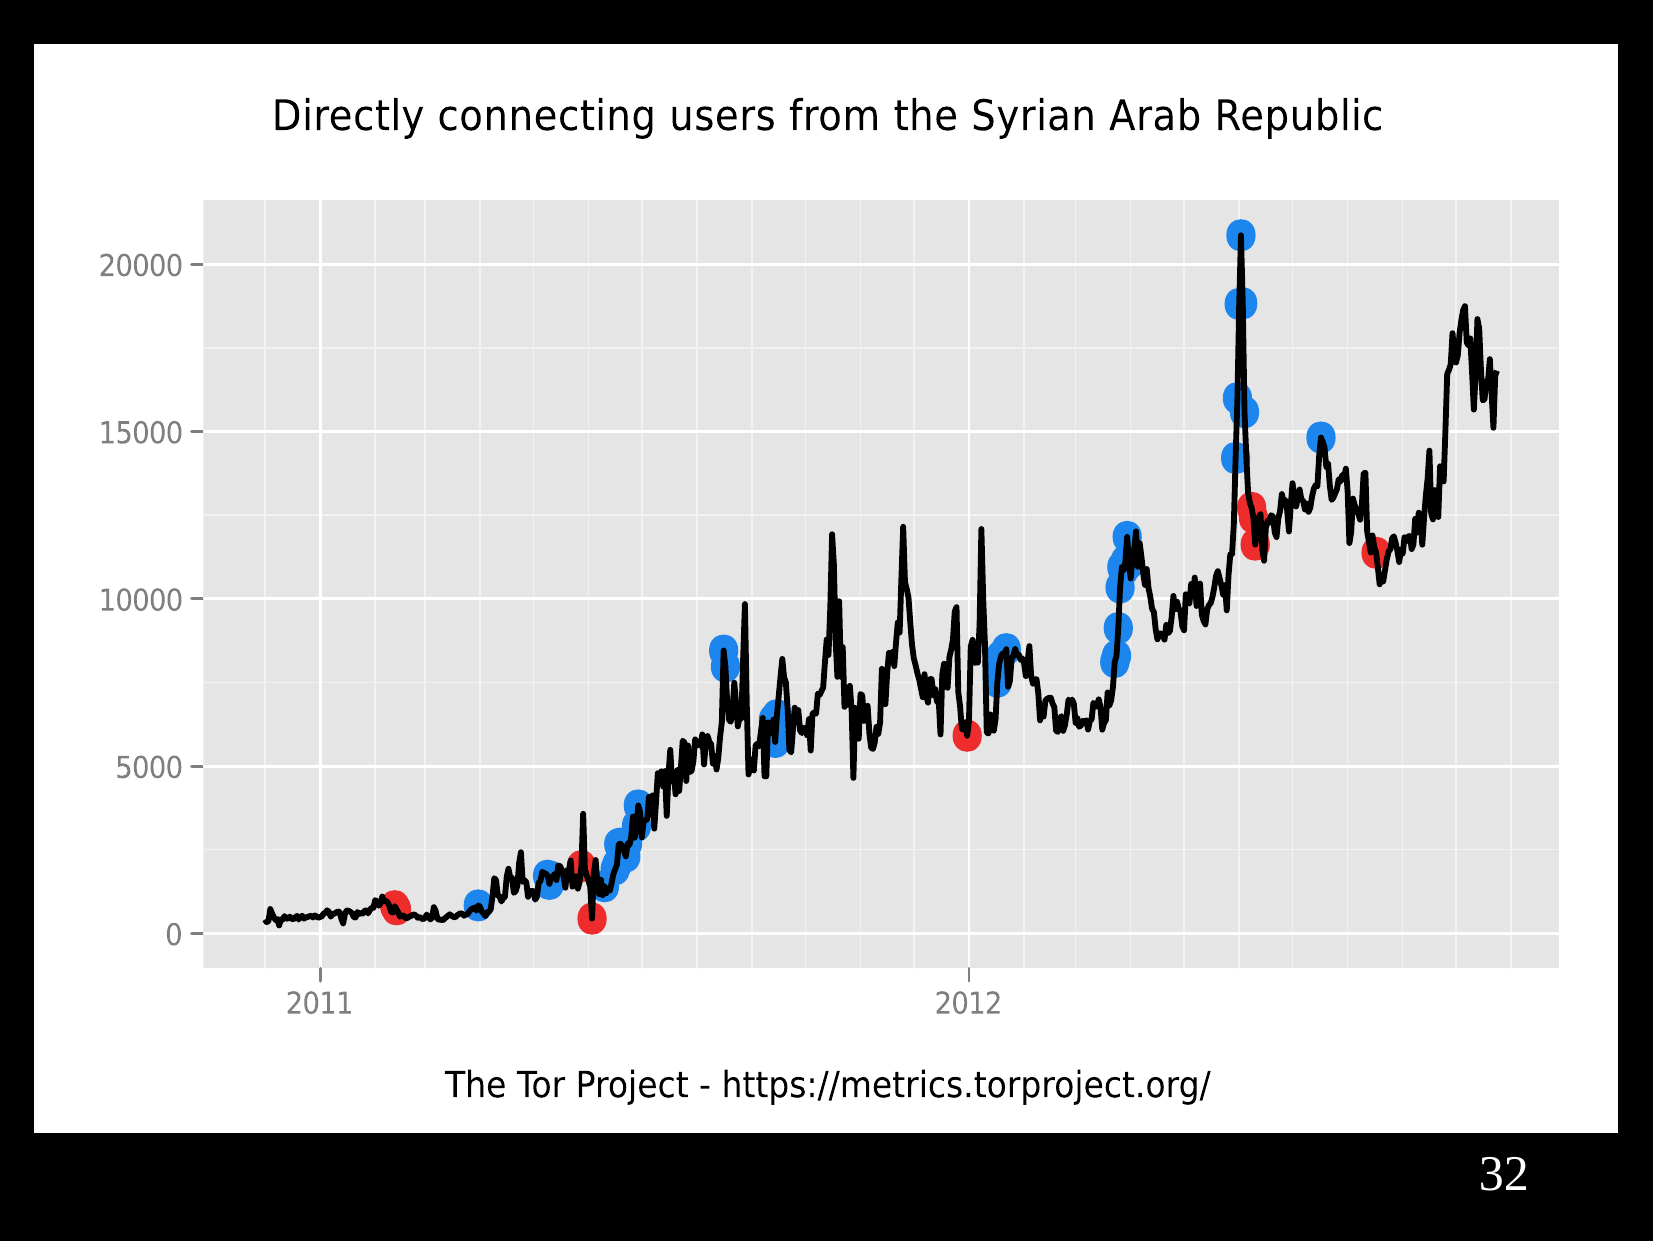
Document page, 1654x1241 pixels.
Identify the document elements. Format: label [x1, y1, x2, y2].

picture [33, 43, 1619, 1134]
